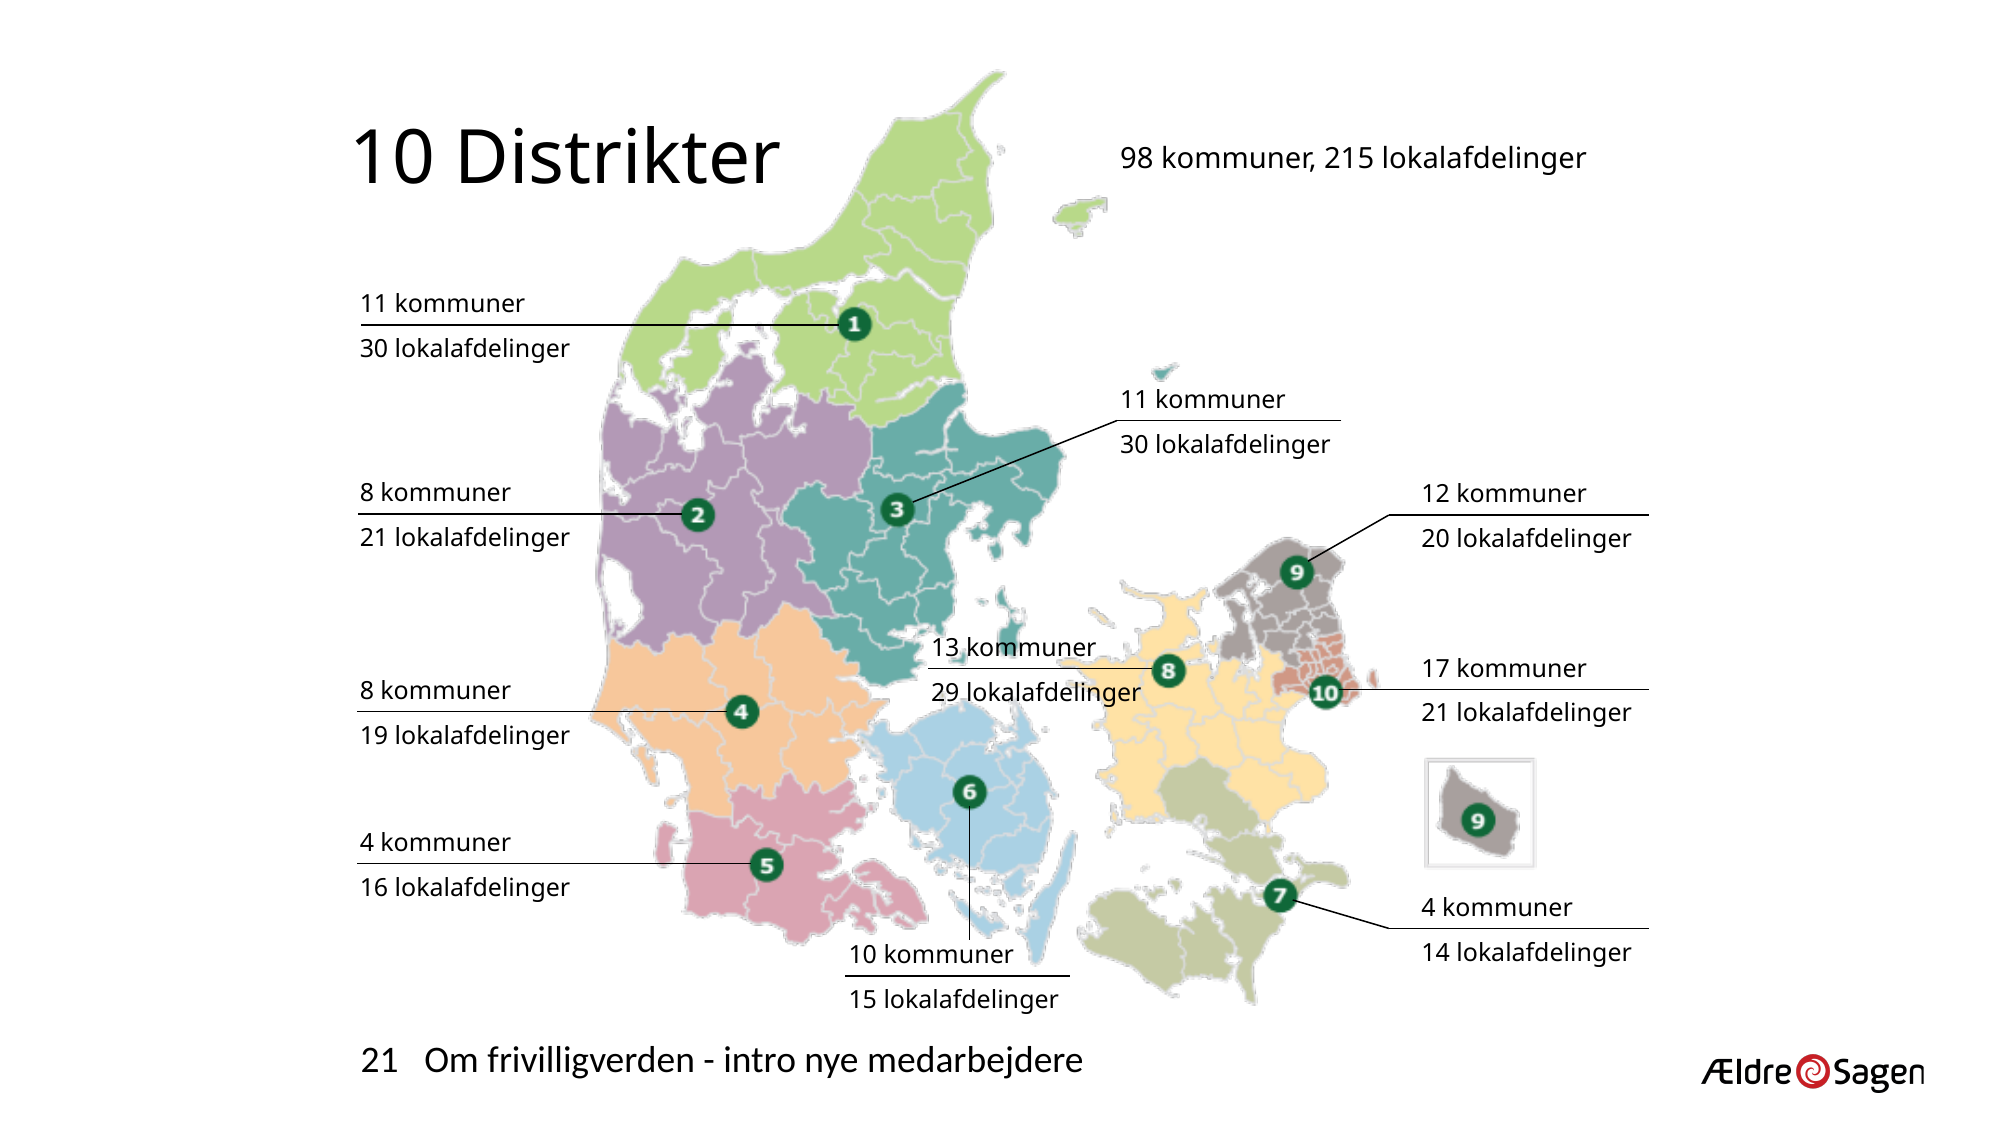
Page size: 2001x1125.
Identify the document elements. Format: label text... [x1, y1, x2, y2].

text_box 8 kommuner 21 lokalafdelinger [344, 454, 605, 559]
text_box 98 kommuner, 215 lokalafdelinger [1105, 118, 1696, 180]
text_box 4 kommuner 14 lokalafdelinger [1406, 869, 1667, 973]
text_box 8 kommuner 19 lokalafdelinger [344, 652, 605, 756]
text_box Om frivilligverden - intro nye medarbejdere [409, 1027, 1135, 1088]
picture [561, 57, 1542, 1035]
text_box 17 kommuner 21 lokalafdelinger [1406, 630, 1667, 734]
text_box 12 kommuner 20 lokalafdelinger [1406, 455, 1667, 560]
text_box 13 kommuner 29 lokalafdelinger [916, 611, 1177, 712]
text_box 11 kommuner 30 lokalafdelinger [1105, 361, 1366, 465]
text_box [345, 1027, 409, 1088]
text_box 11 kommuner 30 lokalafdelinger [344, 265, 605, 370]
text_box 10 kommuner 15 lokalafdelinger [833, 916, 1094, 1021]
text_box 4 kommuner 16 lokalafdelinger [344, 804, 605, 909]
text_box 10 Distrikter [334, 102, 798, 207]
